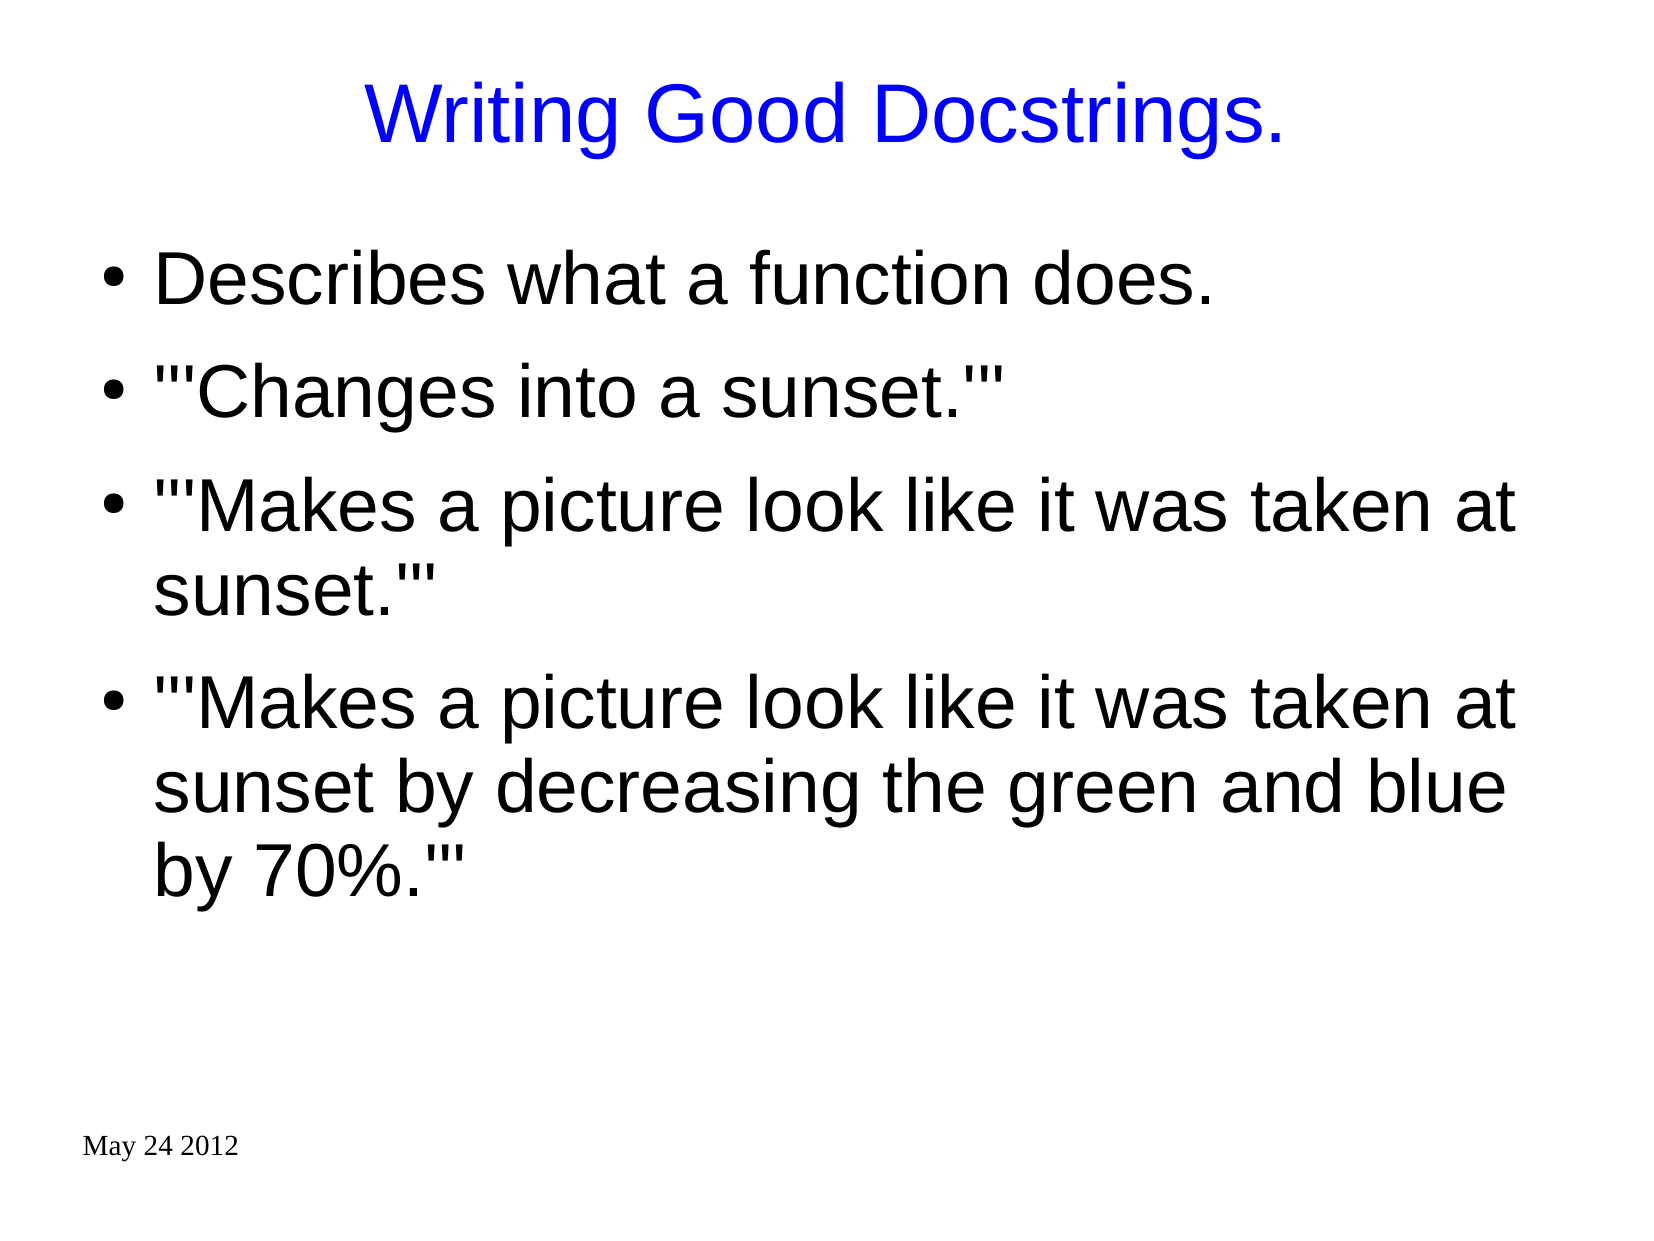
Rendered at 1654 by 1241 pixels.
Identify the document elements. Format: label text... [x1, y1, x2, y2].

title Writing Good Docstrings. [82, 49, 1571, 178]
list Describes what a function does. '''Changes into a sunset.''' '''Makes a picture look like it was taken at sunset.''' '''Makes a picture look like it was taken at sunset by decreasing the green and blue by 70%.''' [82, 236, 1571, 1109]
